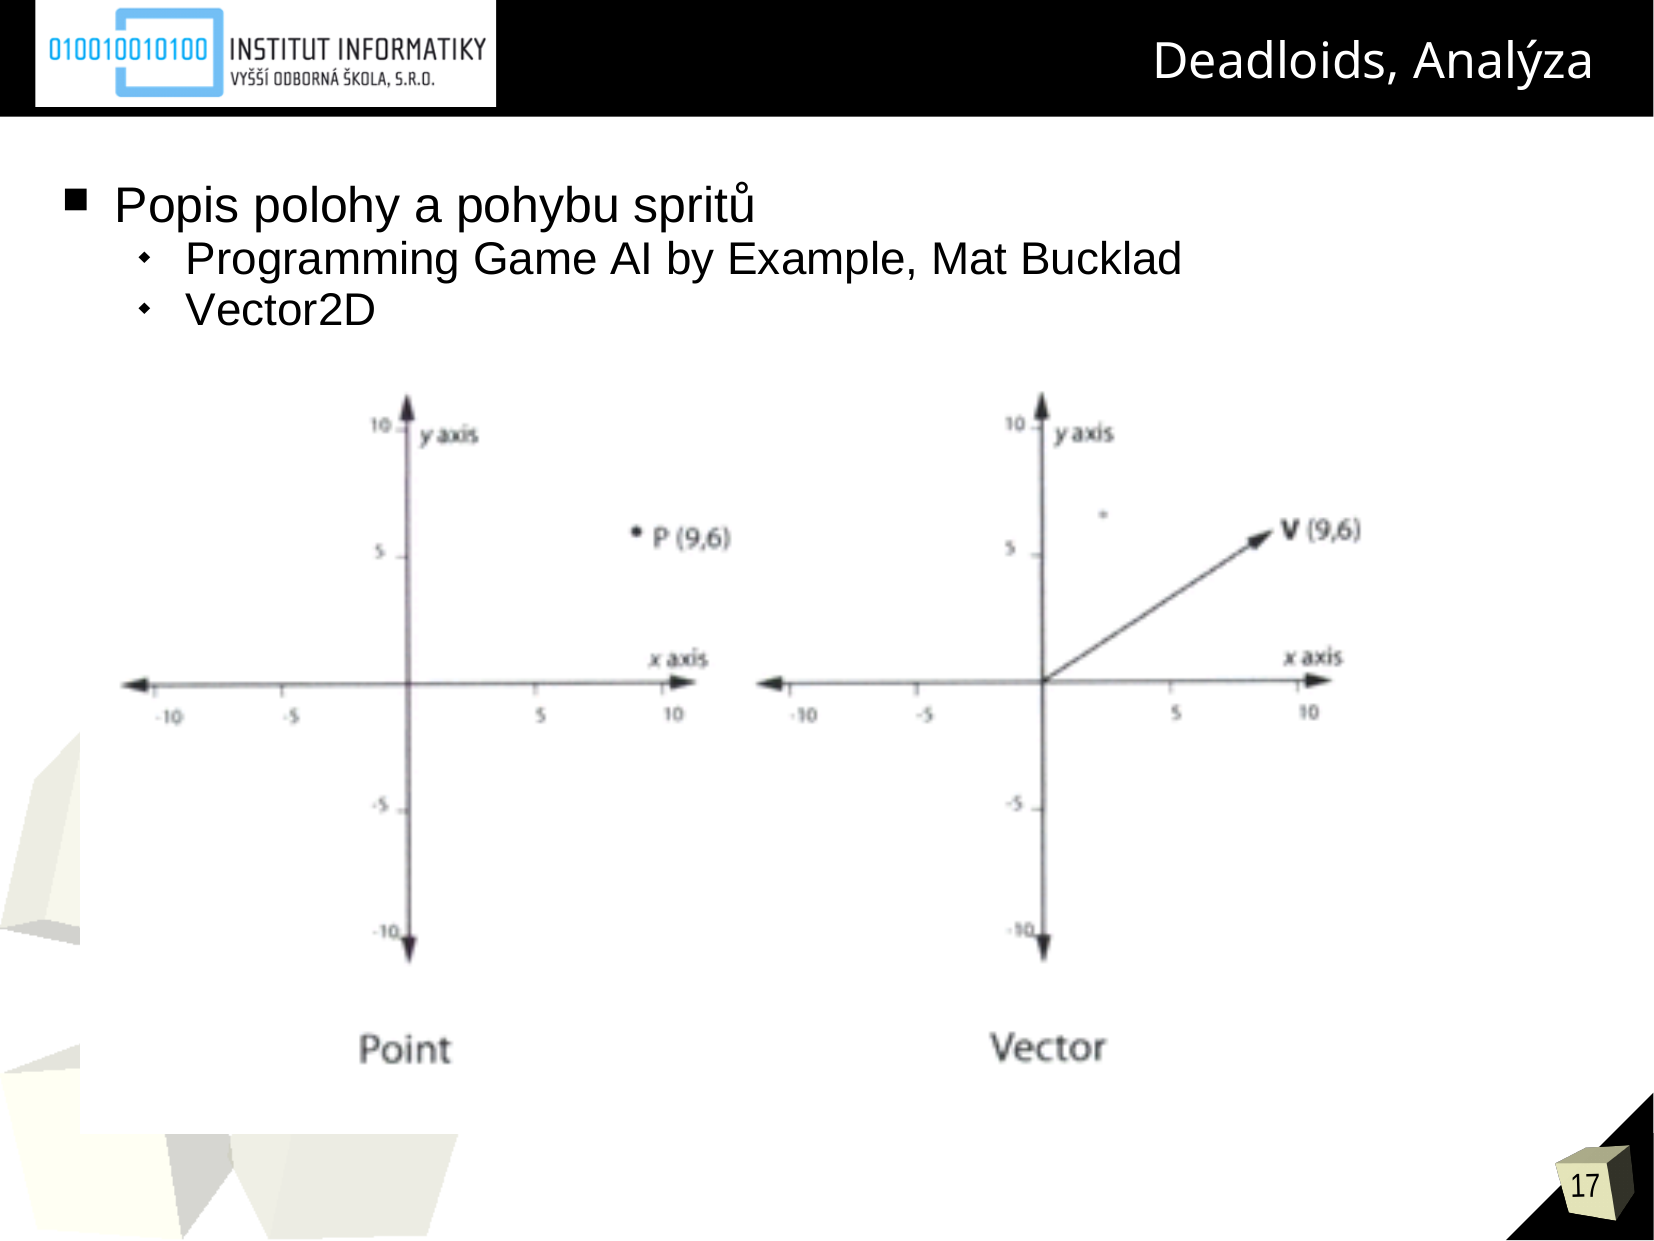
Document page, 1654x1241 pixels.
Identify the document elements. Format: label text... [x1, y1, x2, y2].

picture [80, 330, 1406, 1134]
title Deadloids, Analýza [118, 0, 1595, 119]
list Popis polohy a pohybu spritů Programming Game AI by Example, Mat Bucklad Vector2D [44, 177, 1611, 1214]
picture [0, 726, 477, 1241]
